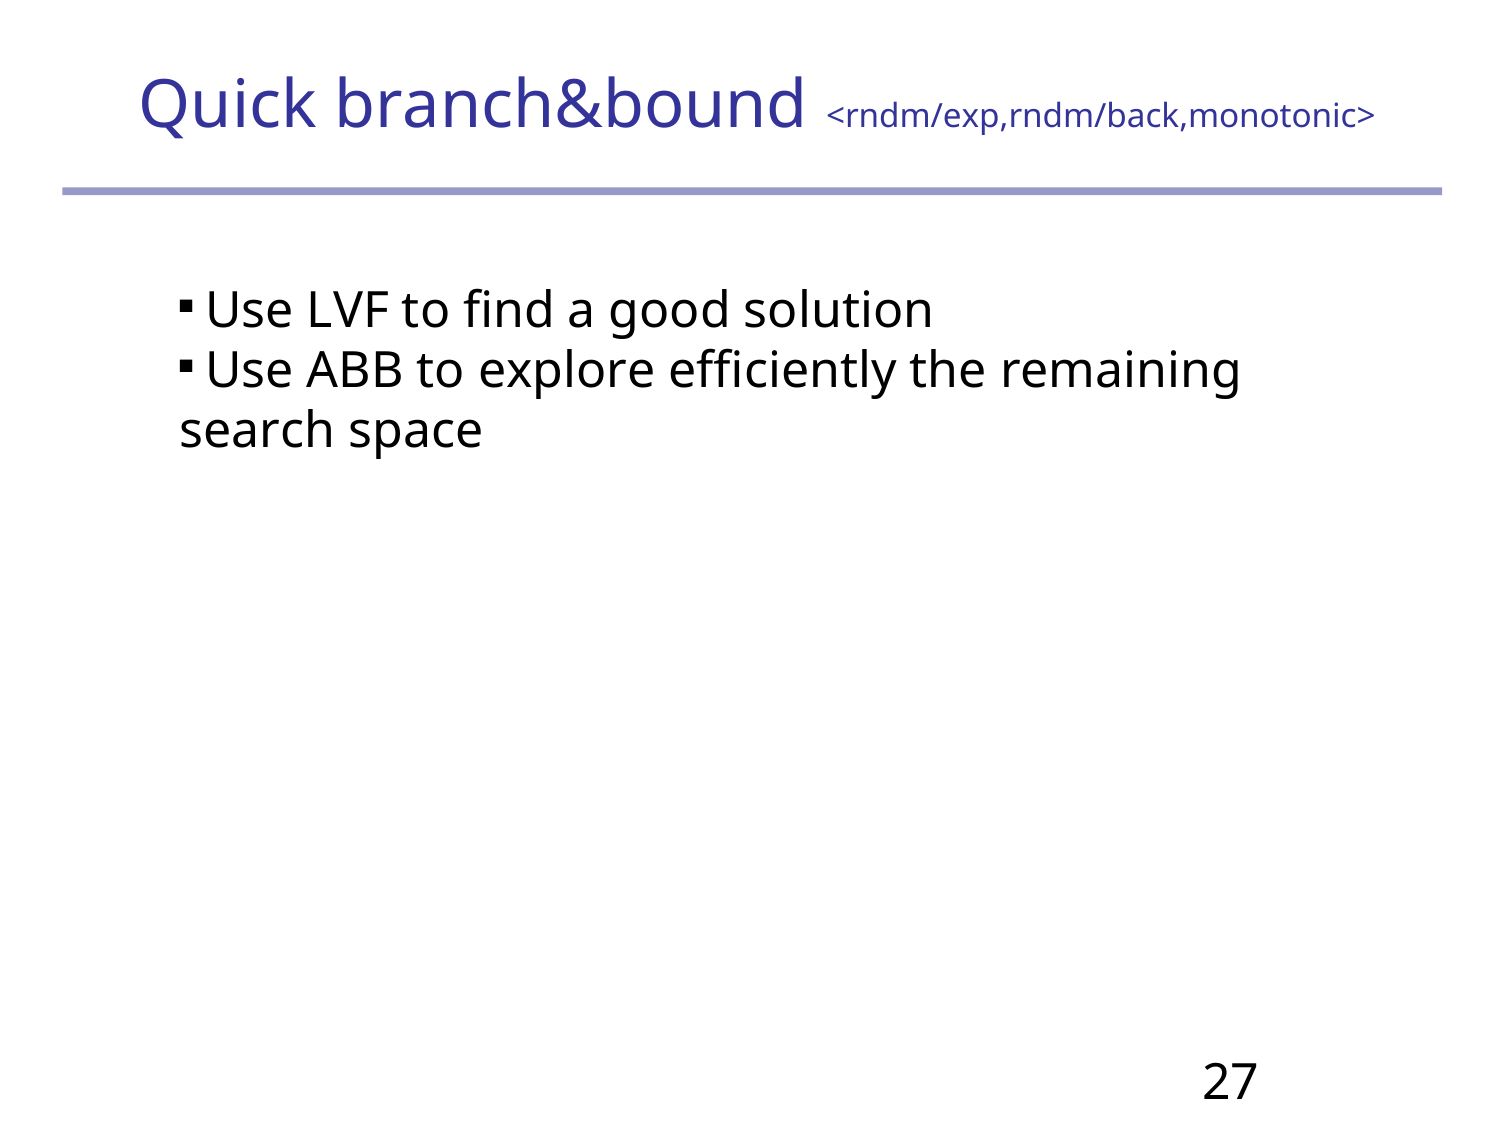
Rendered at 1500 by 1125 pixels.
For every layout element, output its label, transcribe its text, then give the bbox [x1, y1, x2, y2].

text_box Use LVF to find a good solution Use ABB to explore efficiently the remaining search space [165, 270, 1381, 465]
list [62, 148, 1426, 999]
text_box <number> [1187, 1050, 1500, 1125]
title Quick branch&bound <rndm/exp,rndm/back,monotonic> [60, 32, 1456, 170]
